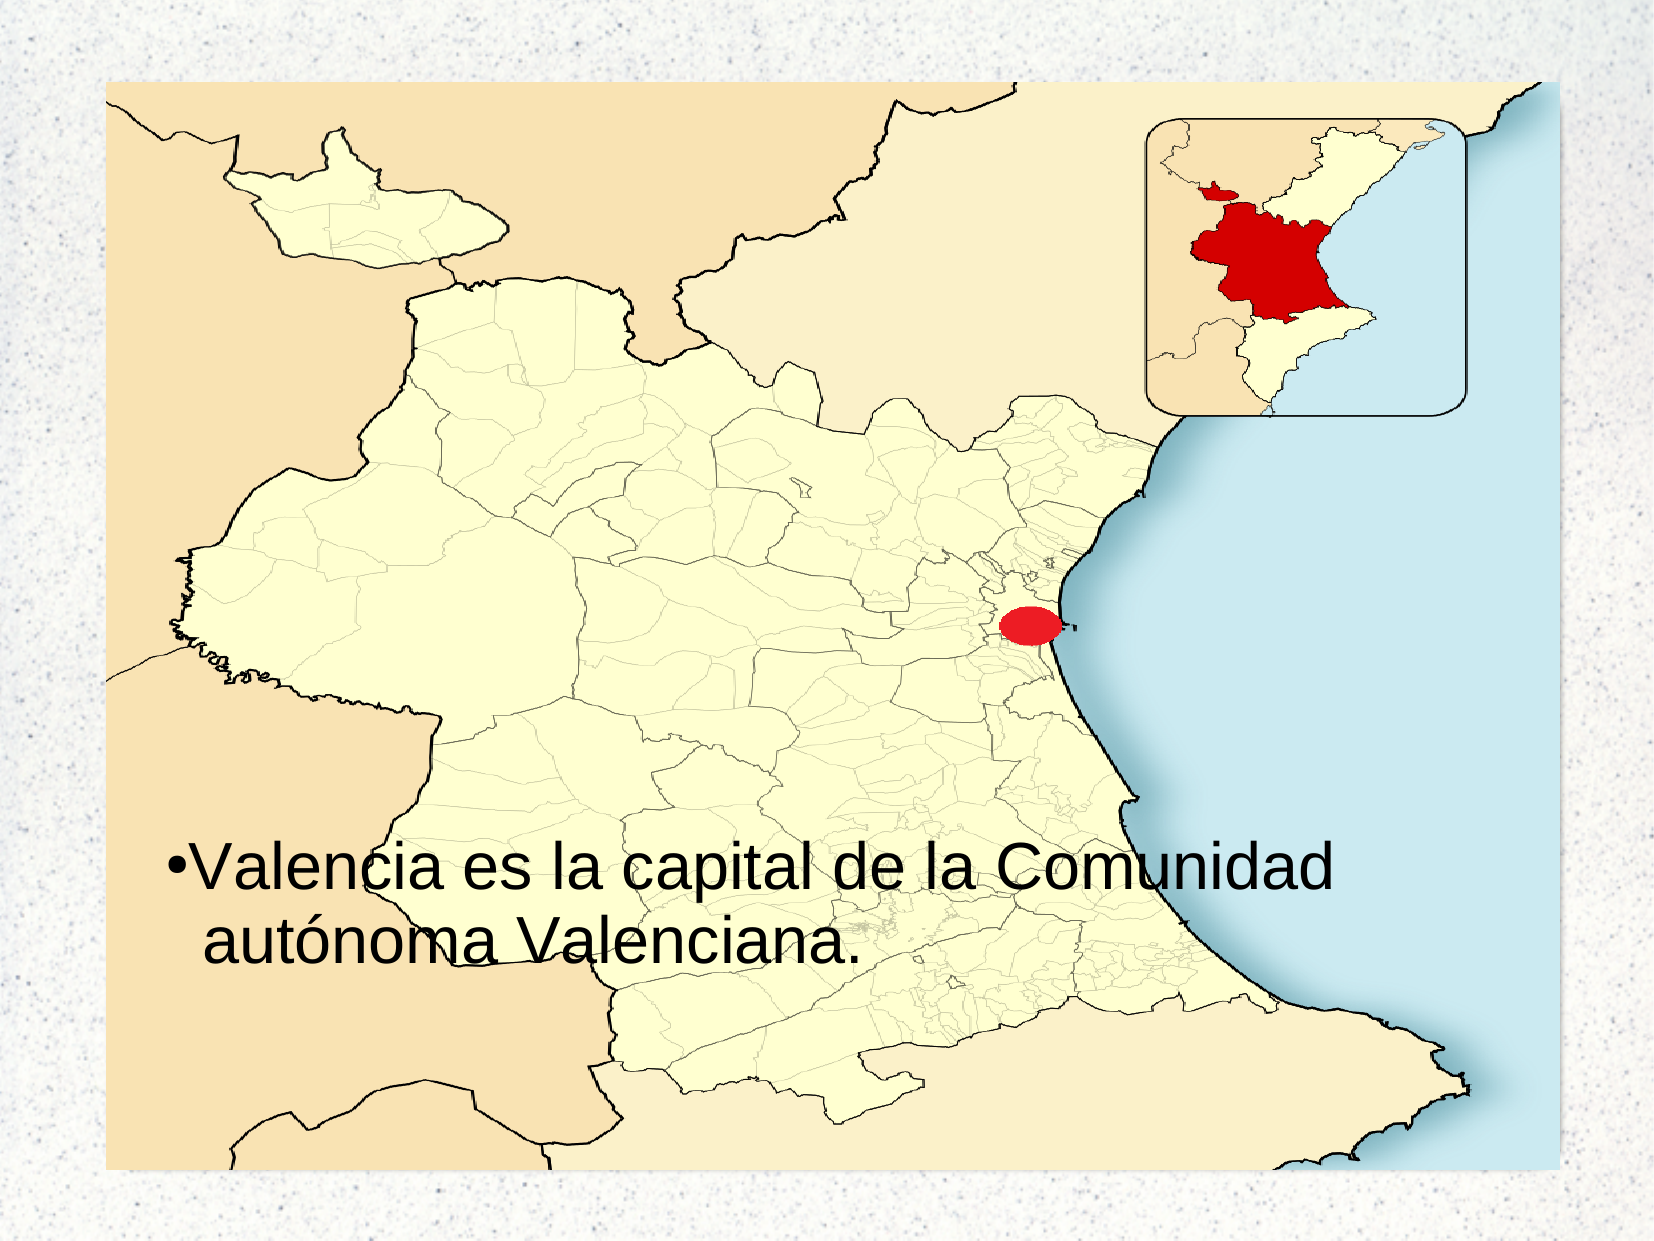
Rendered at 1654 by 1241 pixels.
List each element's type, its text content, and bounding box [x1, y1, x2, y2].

picture [0, 0, 1654, 1241]
subtitle Valencia es la capital de la Comunidad autónoma Valenciana. [165, 578, 1524, 1229]
title [118, 0, 1536, 462]
